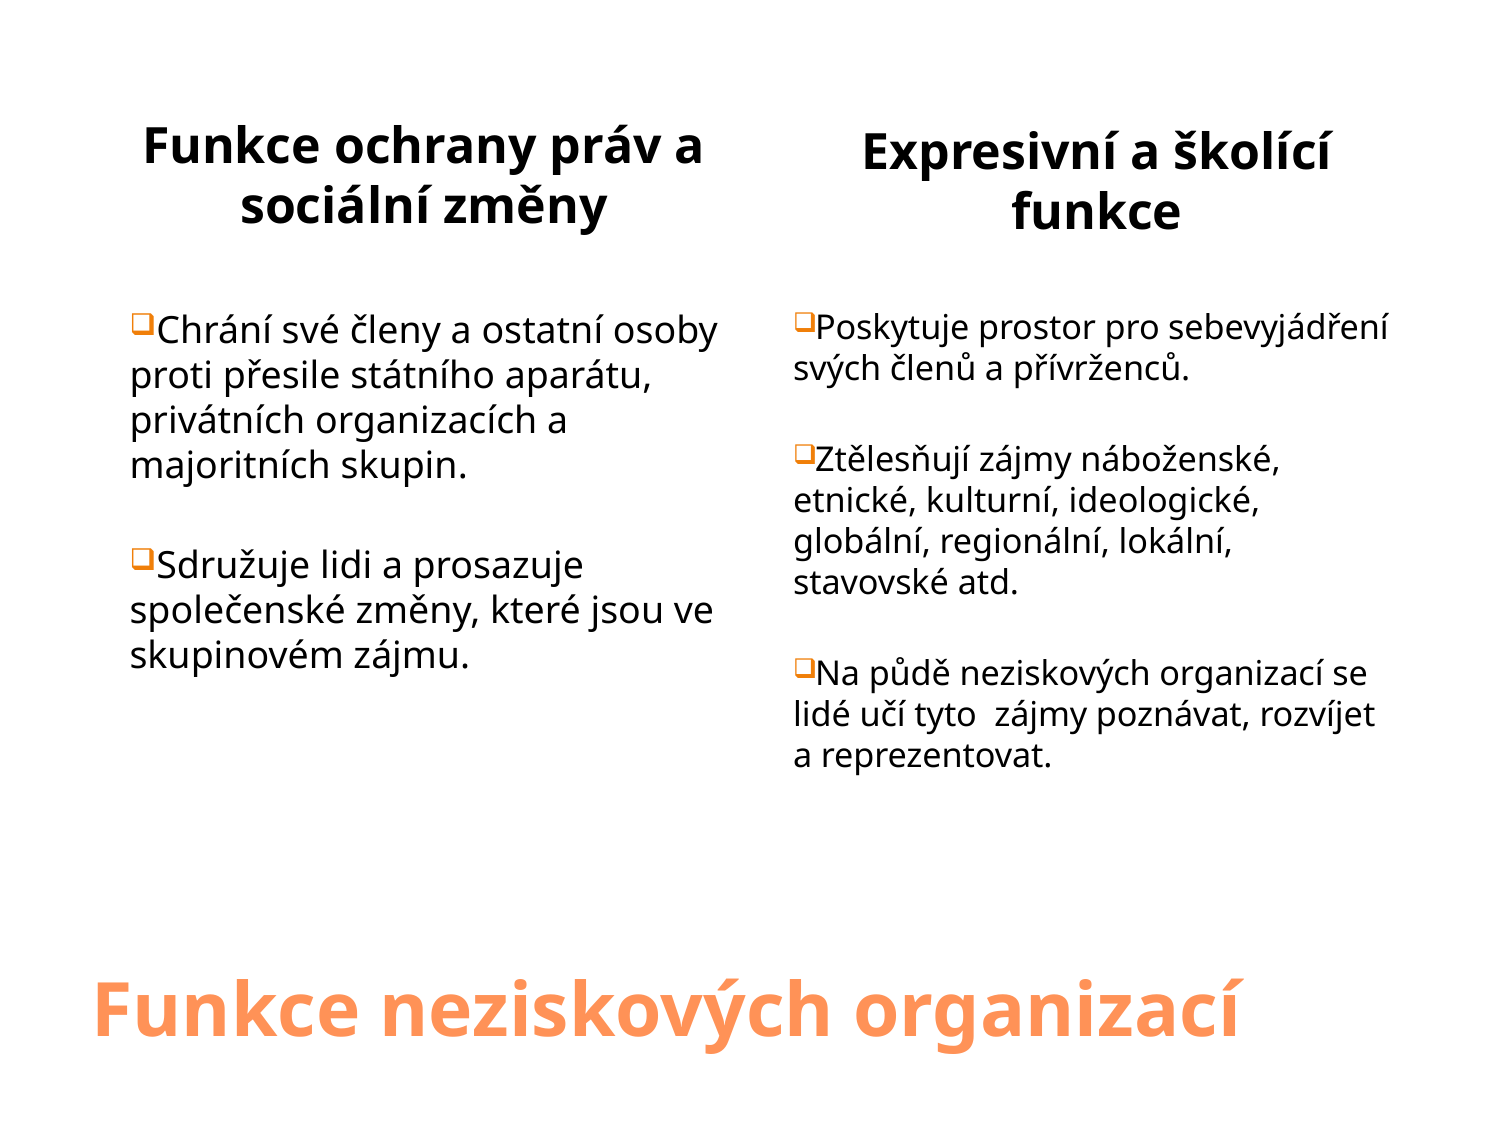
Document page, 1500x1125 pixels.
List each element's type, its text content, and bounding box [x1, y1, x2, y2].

list Funkce ochrany práv a sociální změny [64, 95, 763, 244]
list Chrání své členy a ostatní osoby proti přesile státního aparátu, privátních organizacích a majoritních skupin. Sdružuje lidi a prosazuje společenské změny, které jsou ve skupinovém zájmu. [99, 290, 762, 894]
title Funkce neziskových organizací [76, 940, 1425, 1059]
list Expresivní a školící funkce [763, 95, 1424, 256]
list Poskytuje prostor pro sebevyjádření svých členů a přívrženců. Ztělesňují zájmy náboženské, etnické, kulturní, ideologické, globální, regionální, lokální, stavovské atd. Na půdě neziskových organizací se lidé učí tyto zájmy poznávat, rozvíjet a reprezentovat. [763, 290, 1412, 810]
